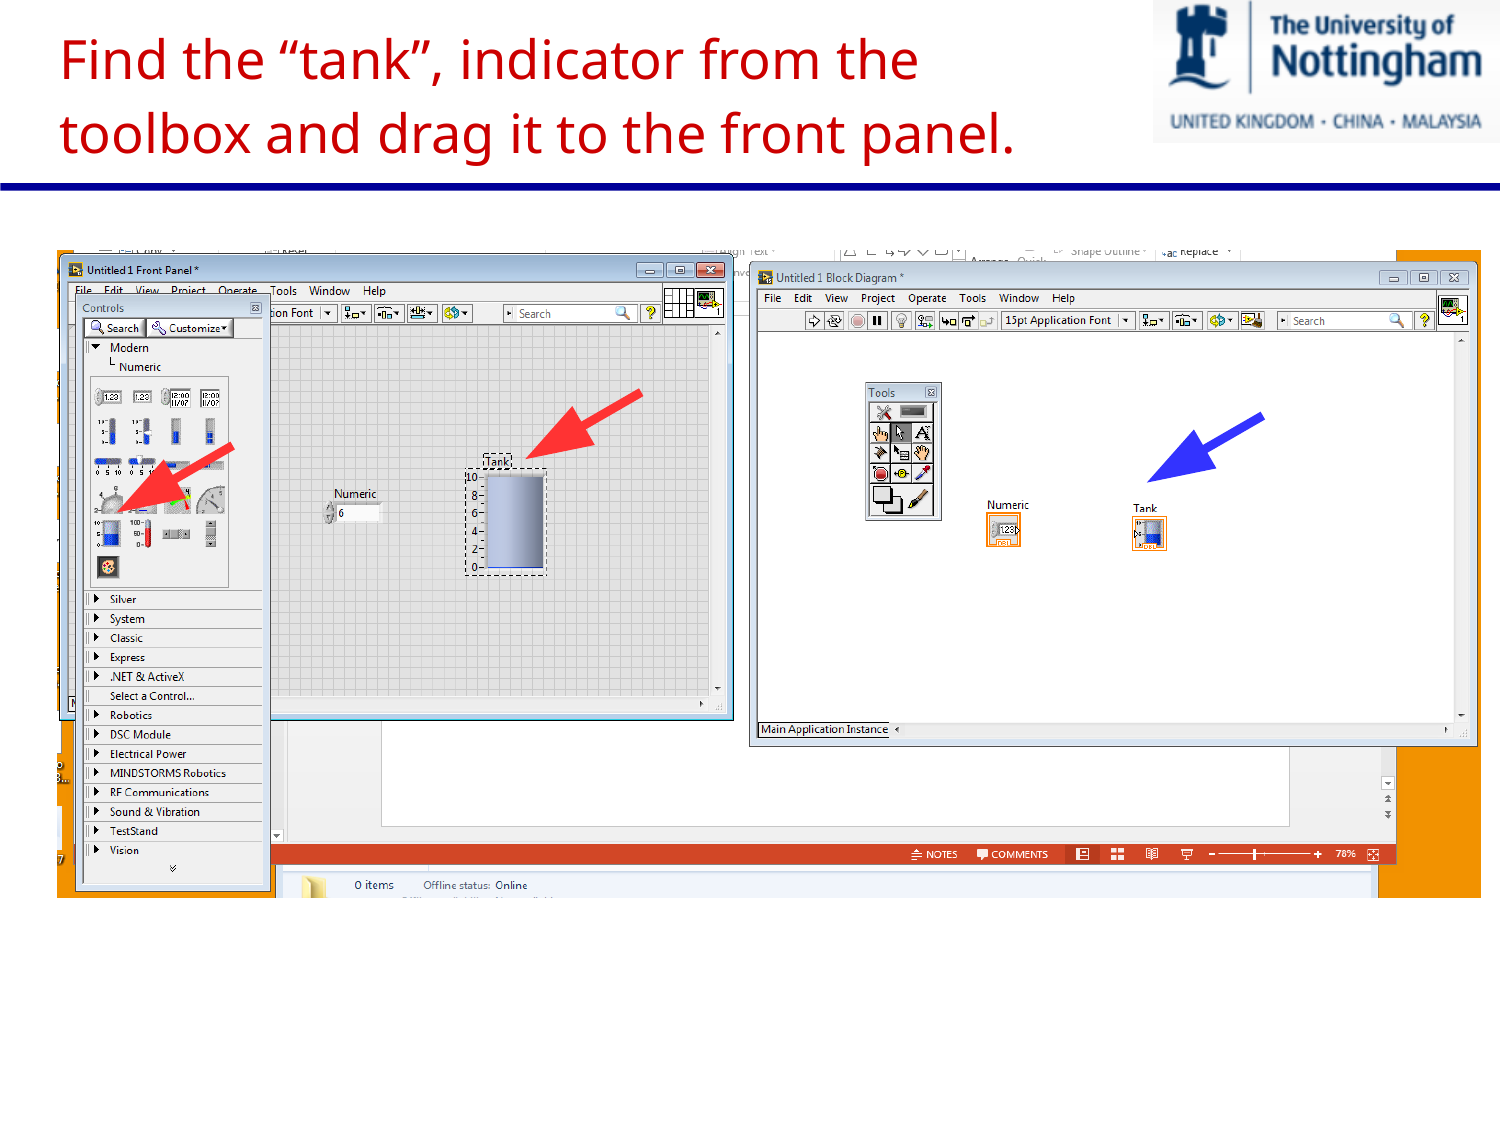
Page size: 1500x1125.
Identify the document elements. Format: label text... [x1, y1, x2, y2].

picture [57, 250, 1481, 898]
title Find the “tank”, indicator from the toolbox and drag it to the front panel. [59, 32, 1107, 159]
picture [1153, 0, 1500, 143]
